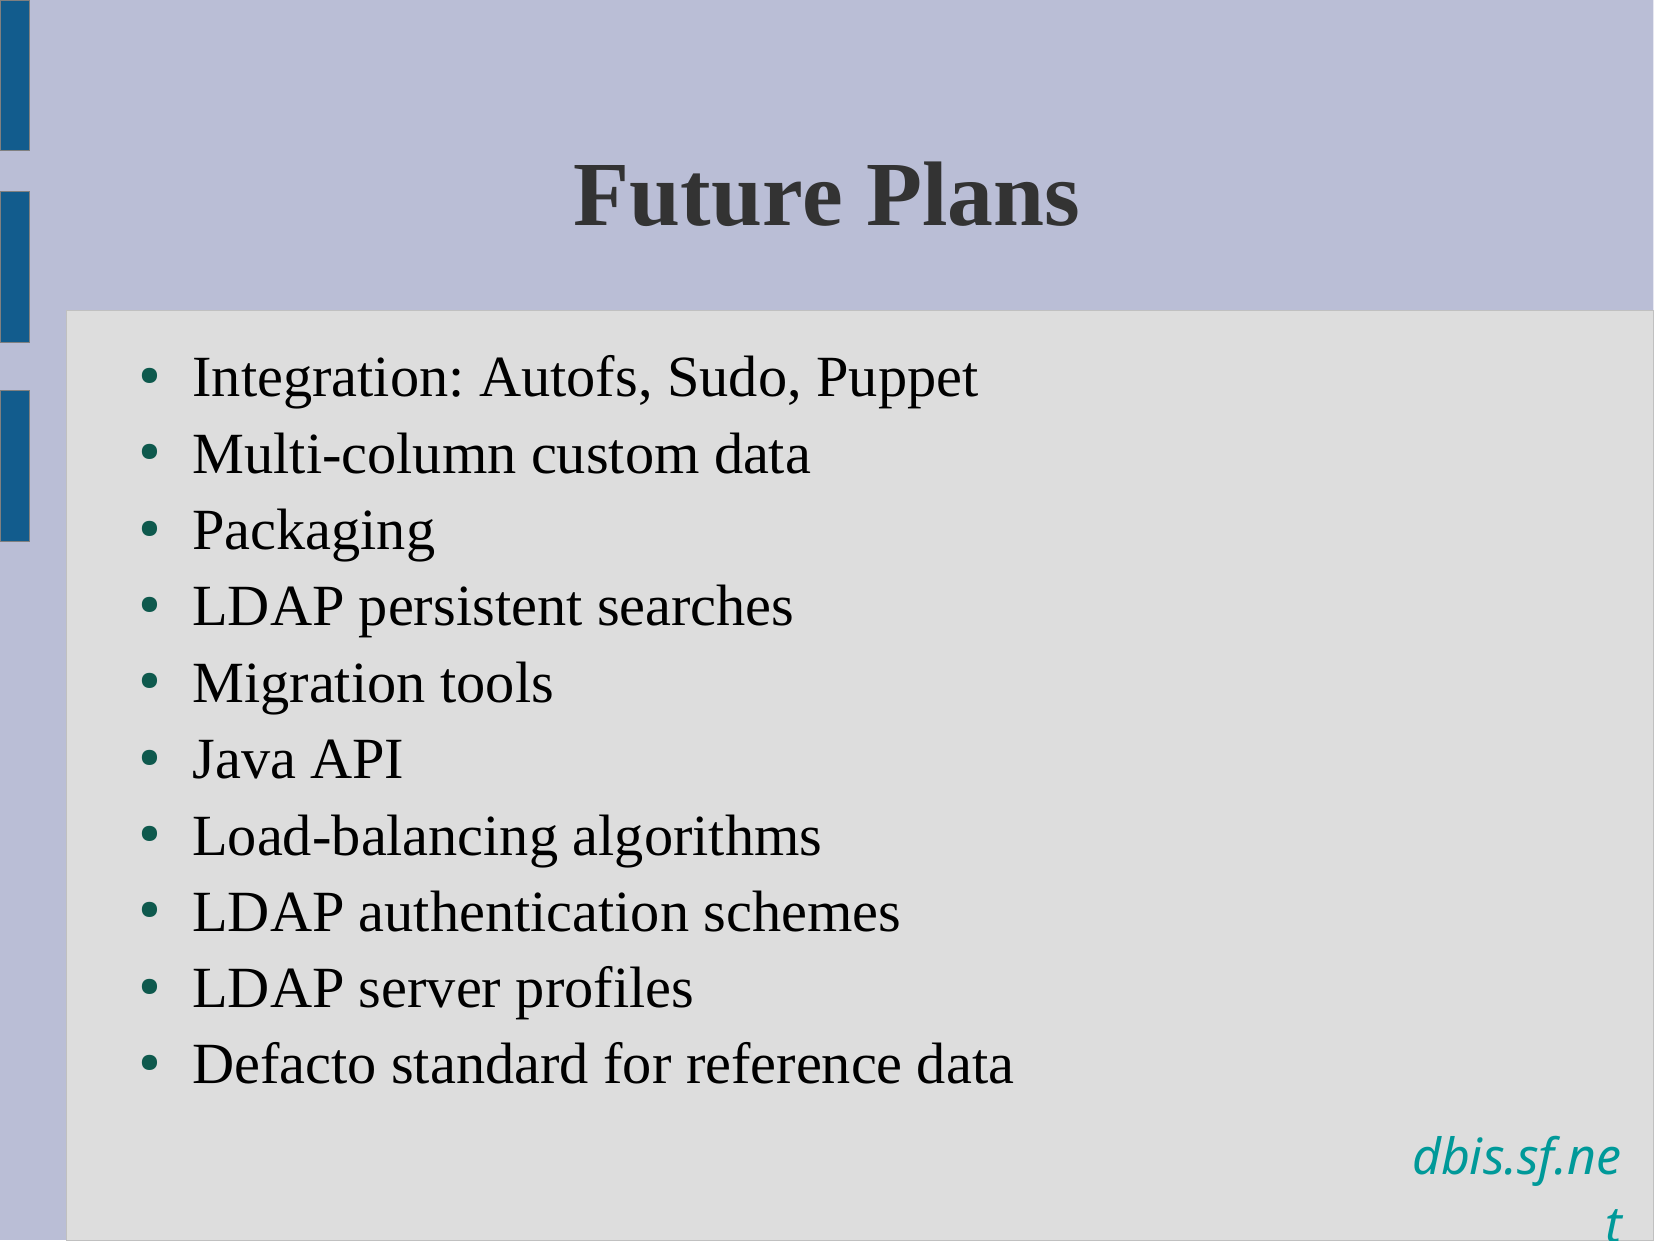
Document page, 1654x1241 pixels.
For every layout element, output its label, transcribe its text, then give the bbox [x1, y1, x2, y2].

title Future Plans [121, 91, 1534, 299]
list Integration: Autofs, Sudo, Puppet Multi-column custom data Packaging LDAP persistent searches Migration tools Java API Load-balancing algorithms LDAP authentication schemes LDAP server profiles Defacto standard for reference data [121, 344, 1534, 1217]
text_box dbis.sf.net [1402, 1143, 1622, 1236]
